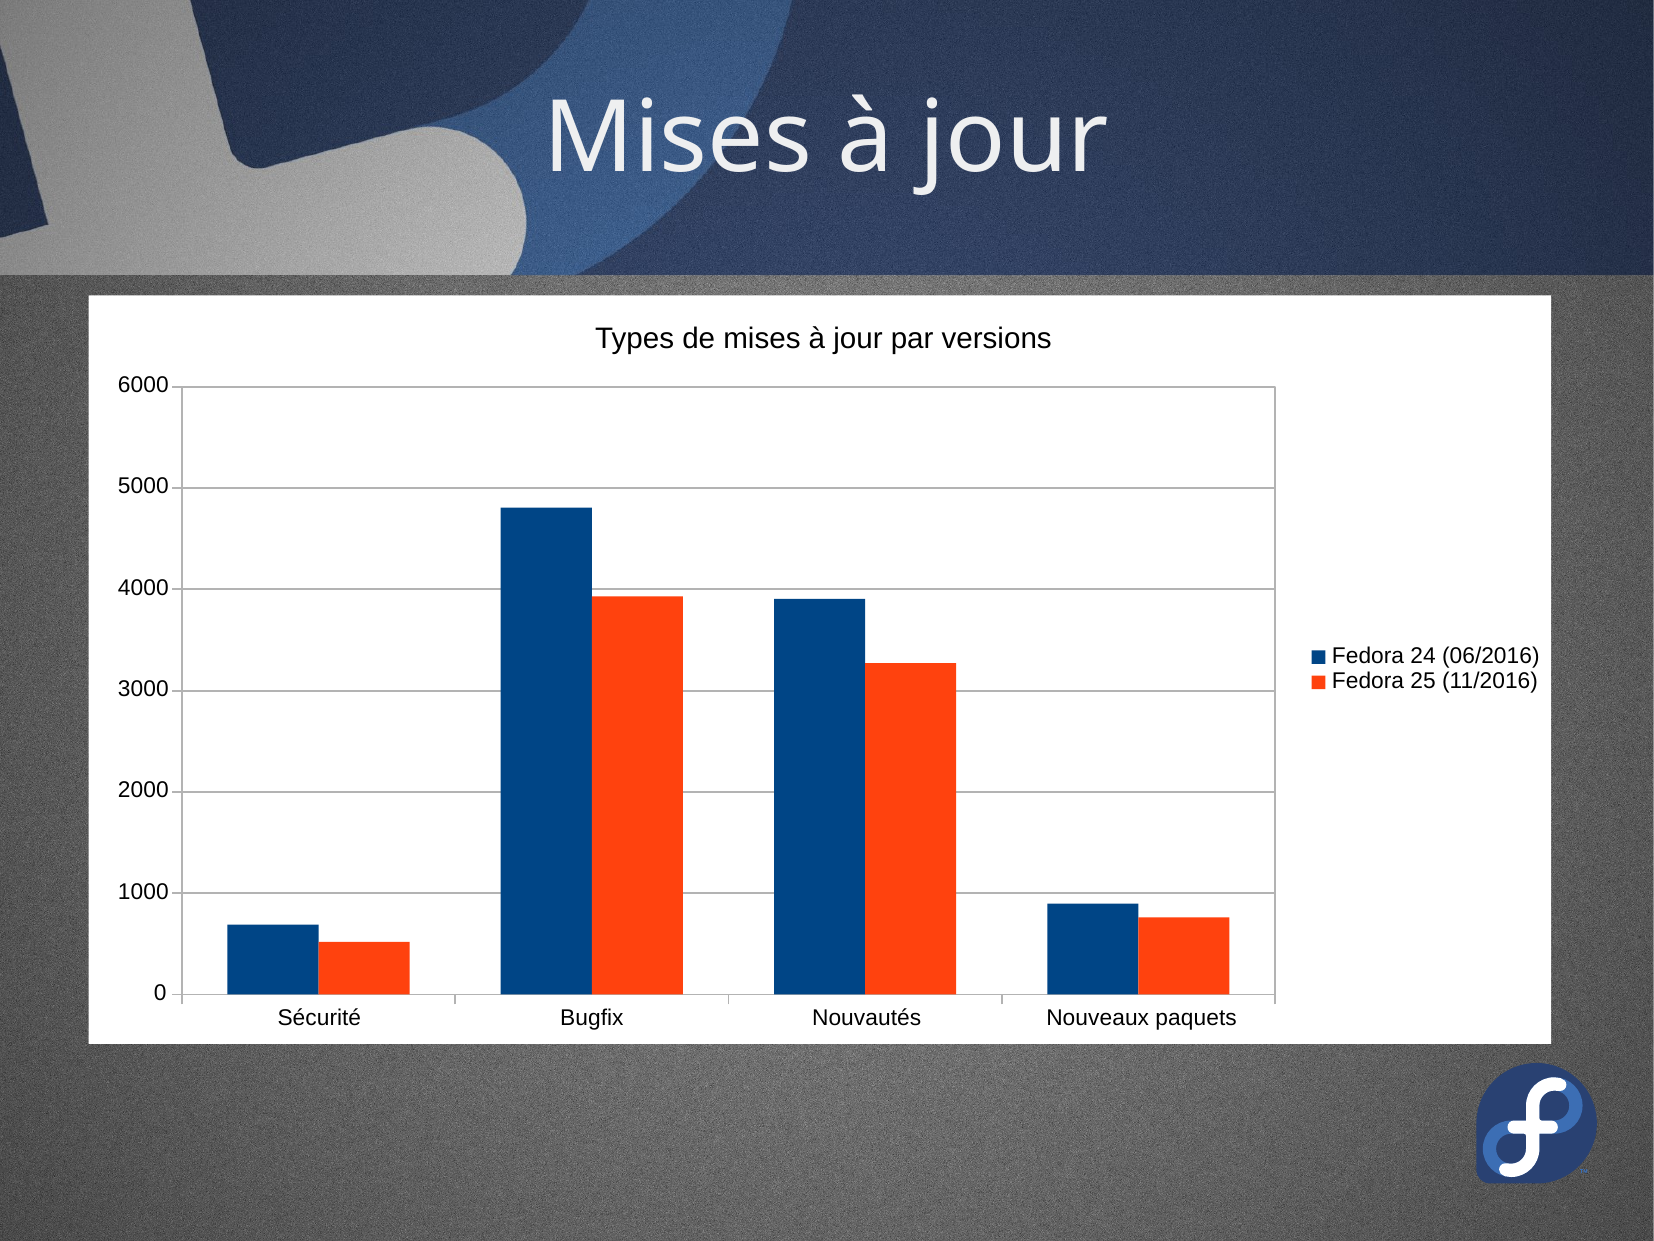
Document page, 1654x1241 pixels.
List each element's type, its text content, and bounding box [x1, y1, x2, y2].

title Mises à jour [88, 29, 1565, 237]
picture [0, 0, 1654, 1241]
